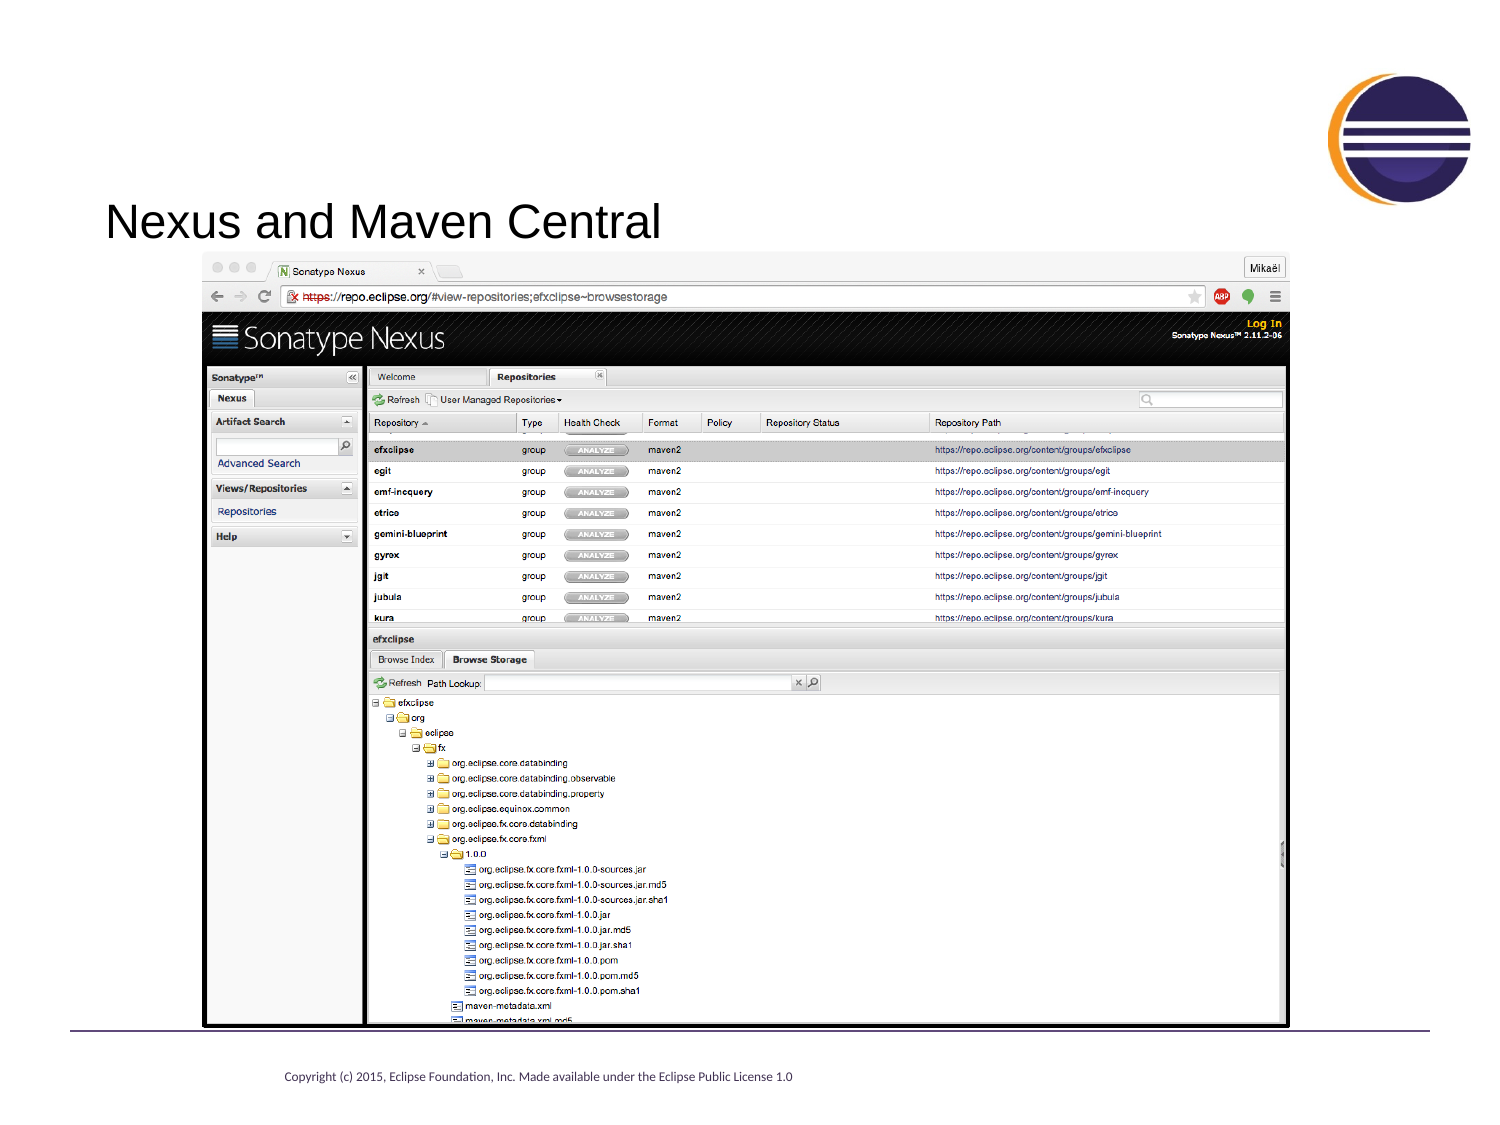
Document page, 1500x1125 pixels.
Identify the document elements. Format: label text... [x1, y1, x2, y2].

title Nexus and Maven Central [105, 88, 1381, 330]
picture [202, 251, 1290, 1028]
picture [1328, 68, 1471, 210]
